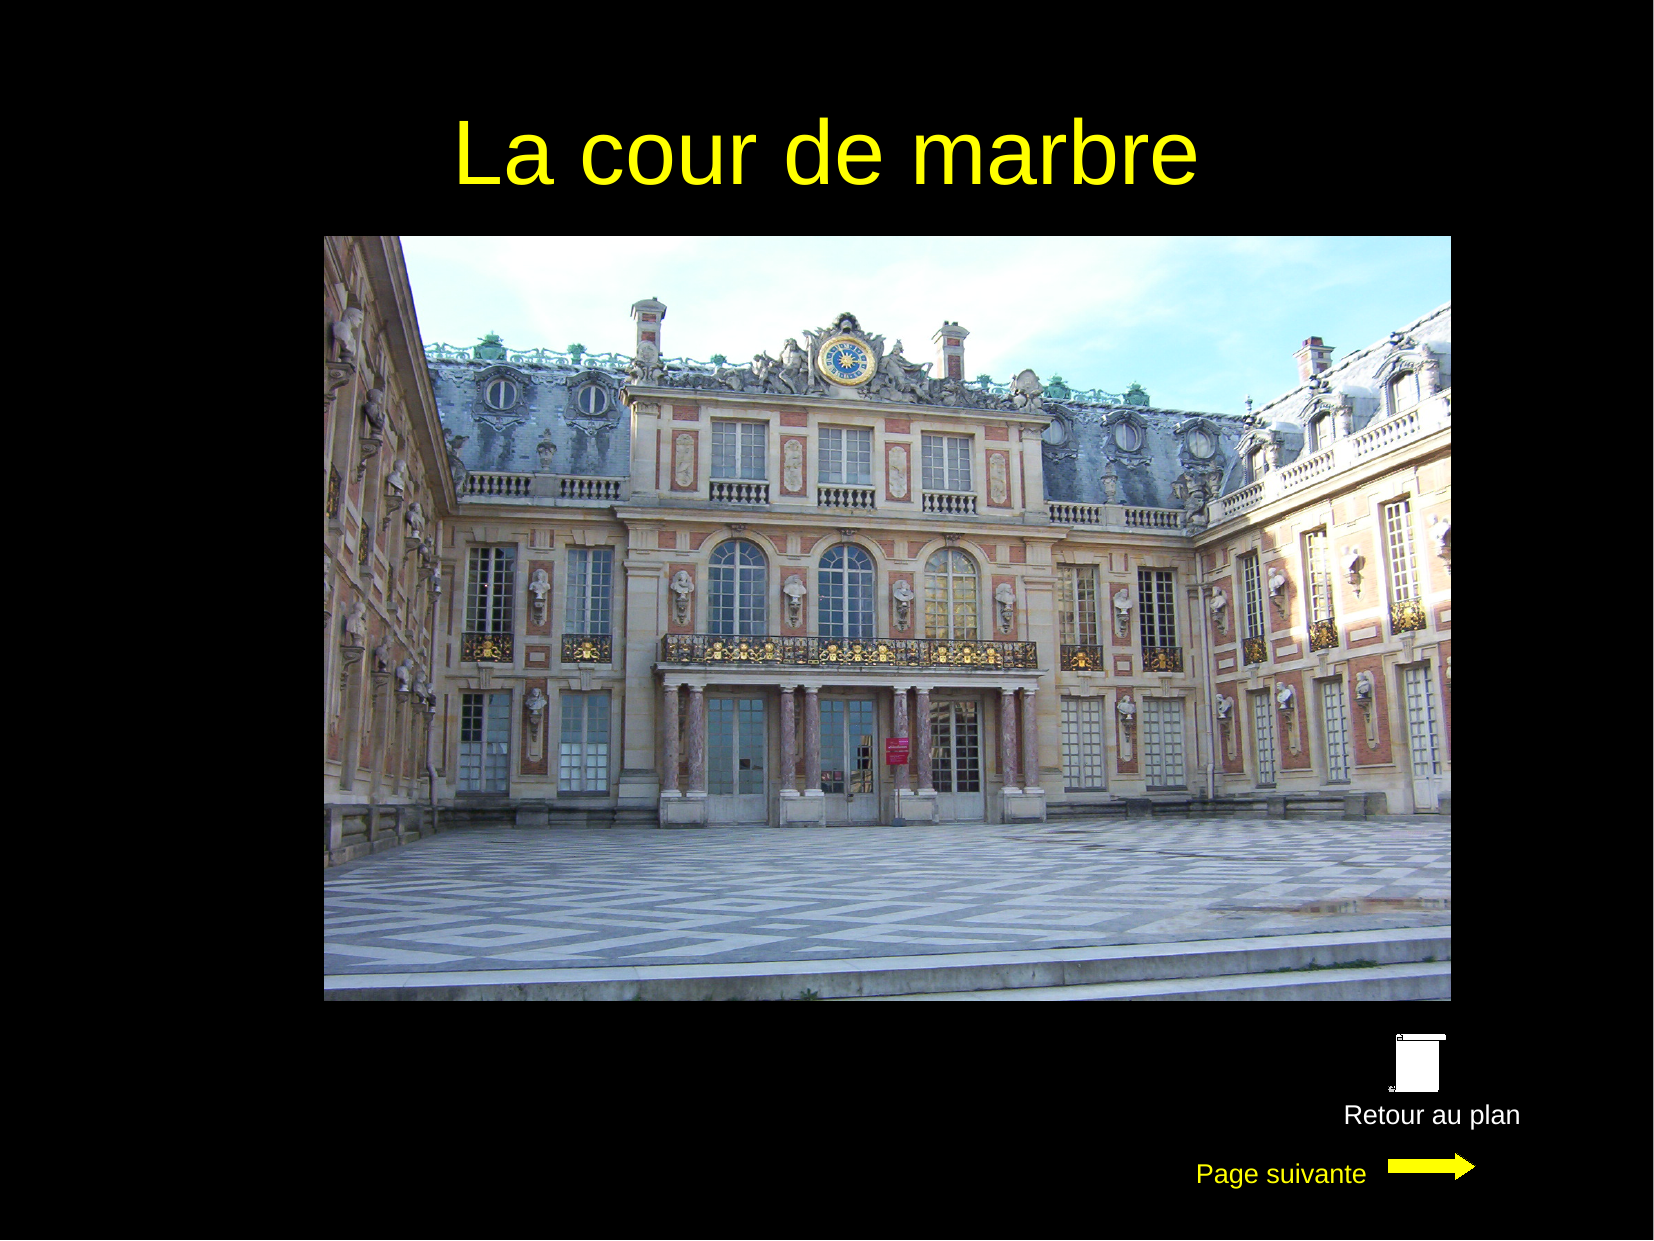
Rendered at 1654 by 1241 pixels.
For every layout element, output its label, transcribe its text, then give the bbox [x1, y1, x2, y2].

picture [324, 236, 1451, 1001]
text_box Retour au plan [1328, 1092, 1625, 1138]
text_box [1388, 1151, 1477, 1182]
text_box [1387, 1033, 1447, 1093]
text_box Page suivante [1181, 1151, 1388, 1197]
title La cour de marbre [82, 49, 1571, 257]
